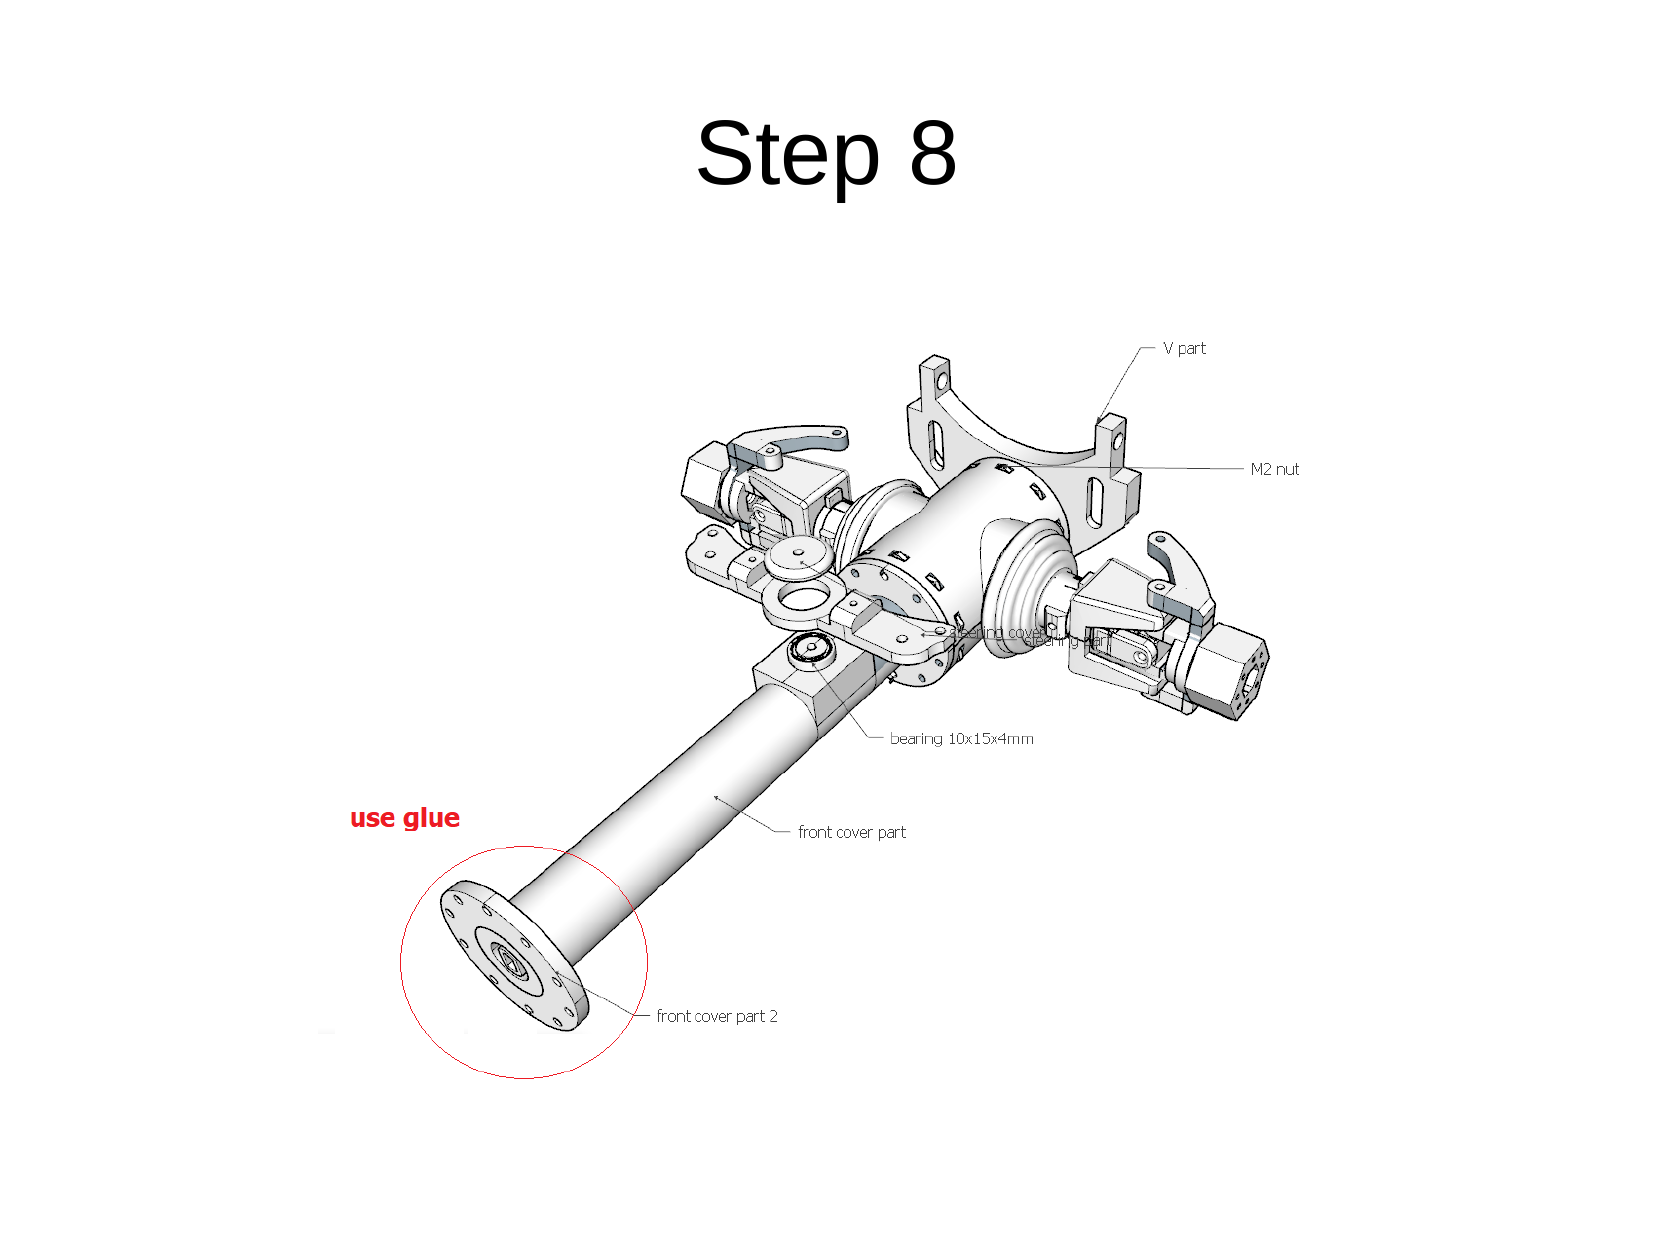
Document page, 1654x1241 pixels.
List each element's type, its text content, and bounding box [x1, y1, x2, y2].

picture [318, 290, 1336, 1109]
title Step 8 [82, 49, 1571, 257]
